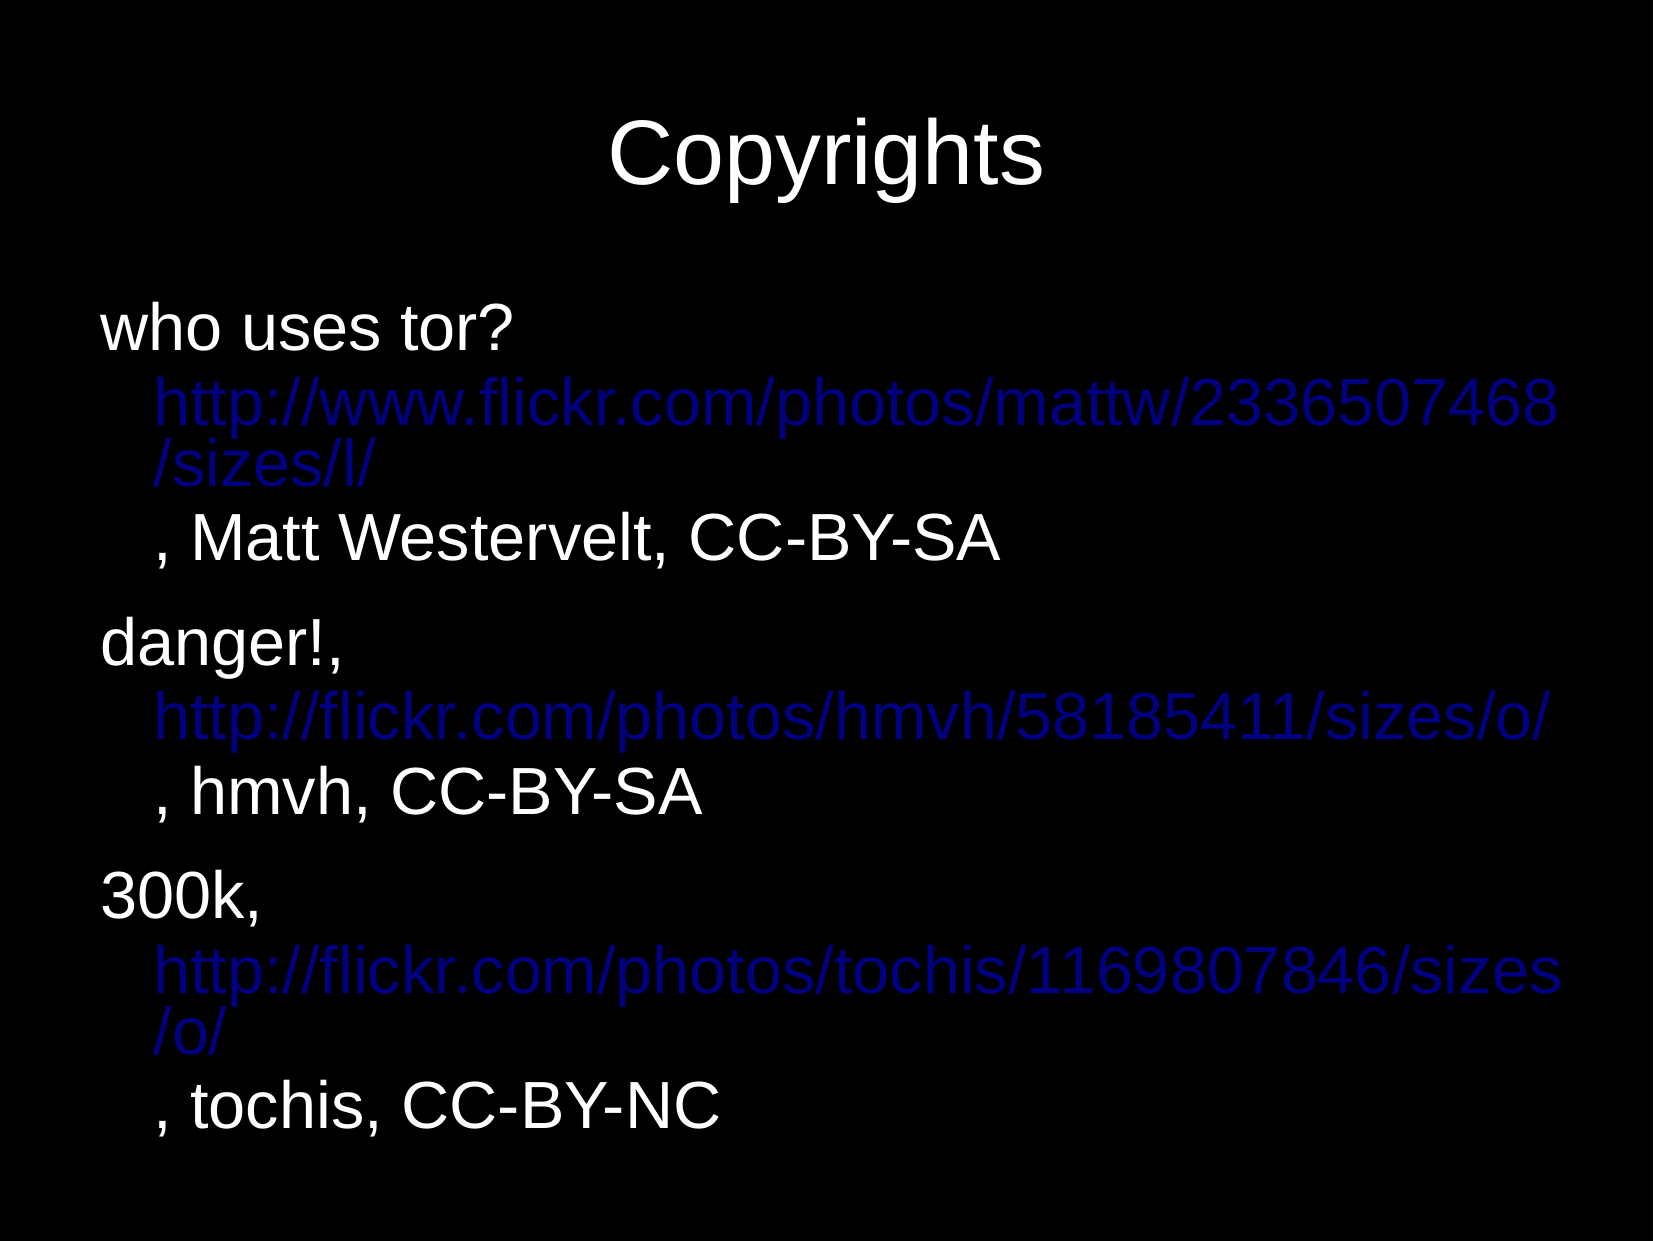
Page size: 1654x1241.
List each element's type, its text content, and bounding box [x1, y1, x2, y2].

title Copyrights [82, 49, 1571, 257]
list who uses tor? http://www.flickr.com/photos/mattw/2336507468/sizes/l/, Matt Westervelt, CC-BY-SA danger!,http://flickr.com/photos/hmvh/58185411/sizes/o/, hmvh, CC-BY-SA 300k, http://flickr.com/photos/tochis/1169807846/sizes/o/, tochis, CC-BY-NC [82, 290, 1571, 1095]
